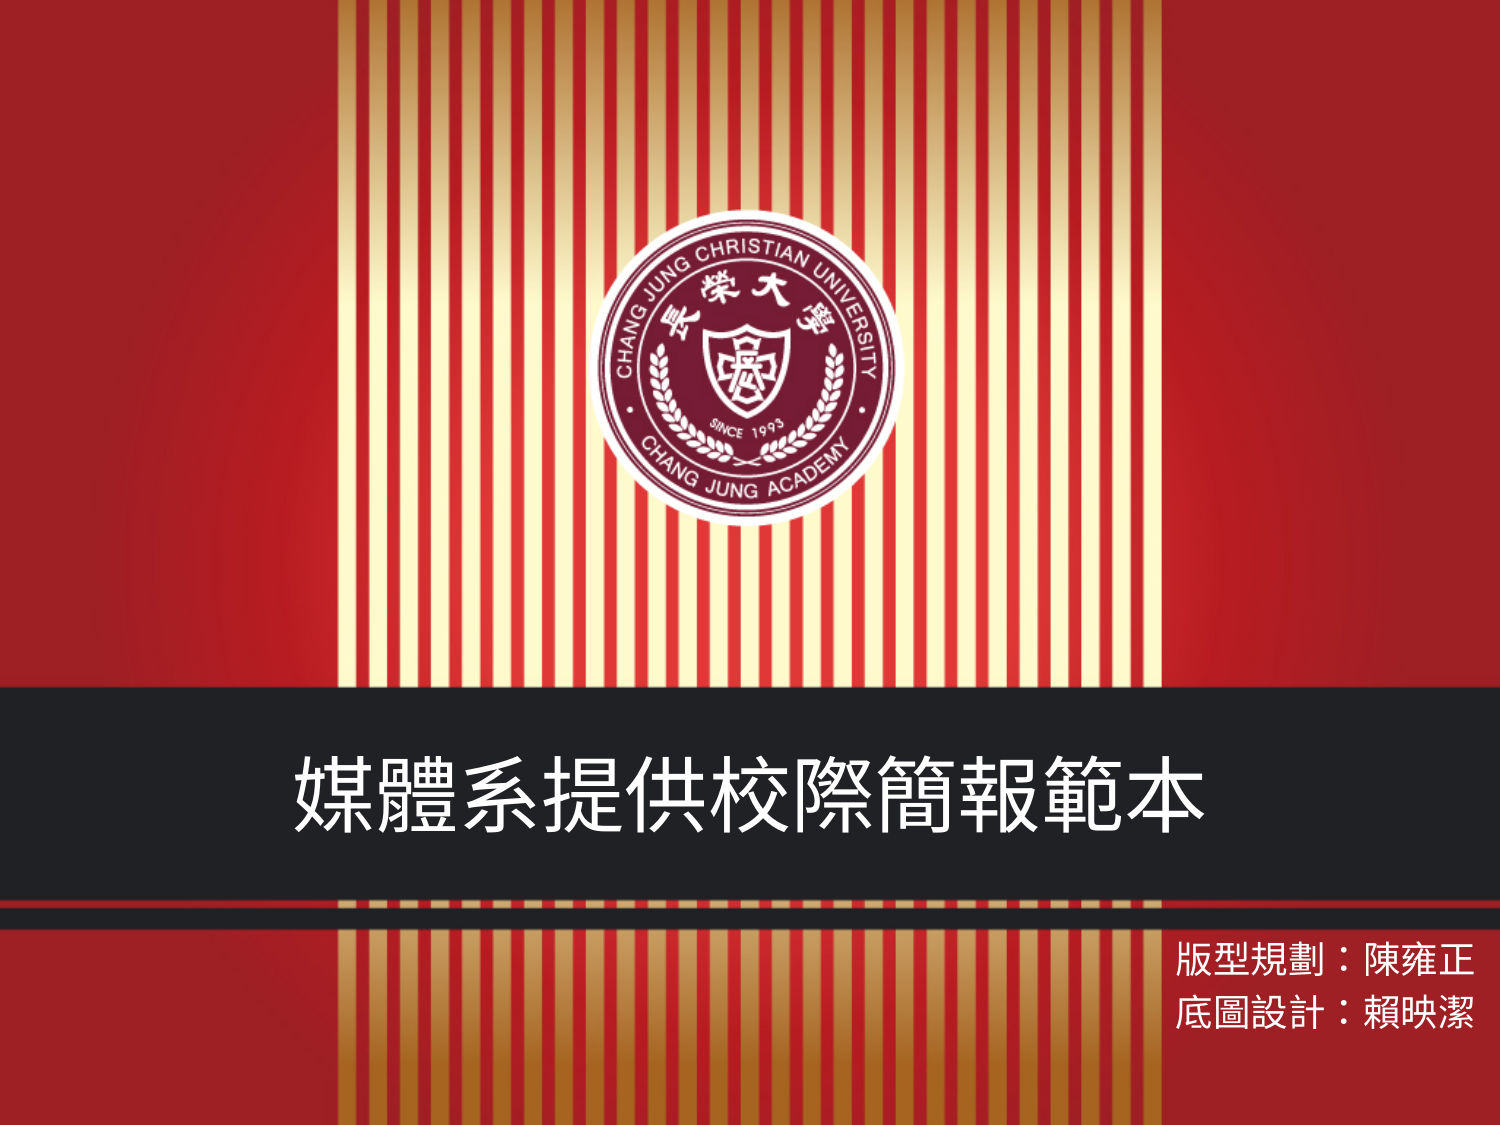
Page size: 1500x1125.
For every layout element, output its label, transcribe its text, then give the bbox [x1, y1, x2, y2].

subtitle 版型規劃：陳雍正 底圖設計：賴映潔 [1151, 928, 1500, 1074]
title 媒體系提供校際簡報範本 [218, 680, 1282, 905]
